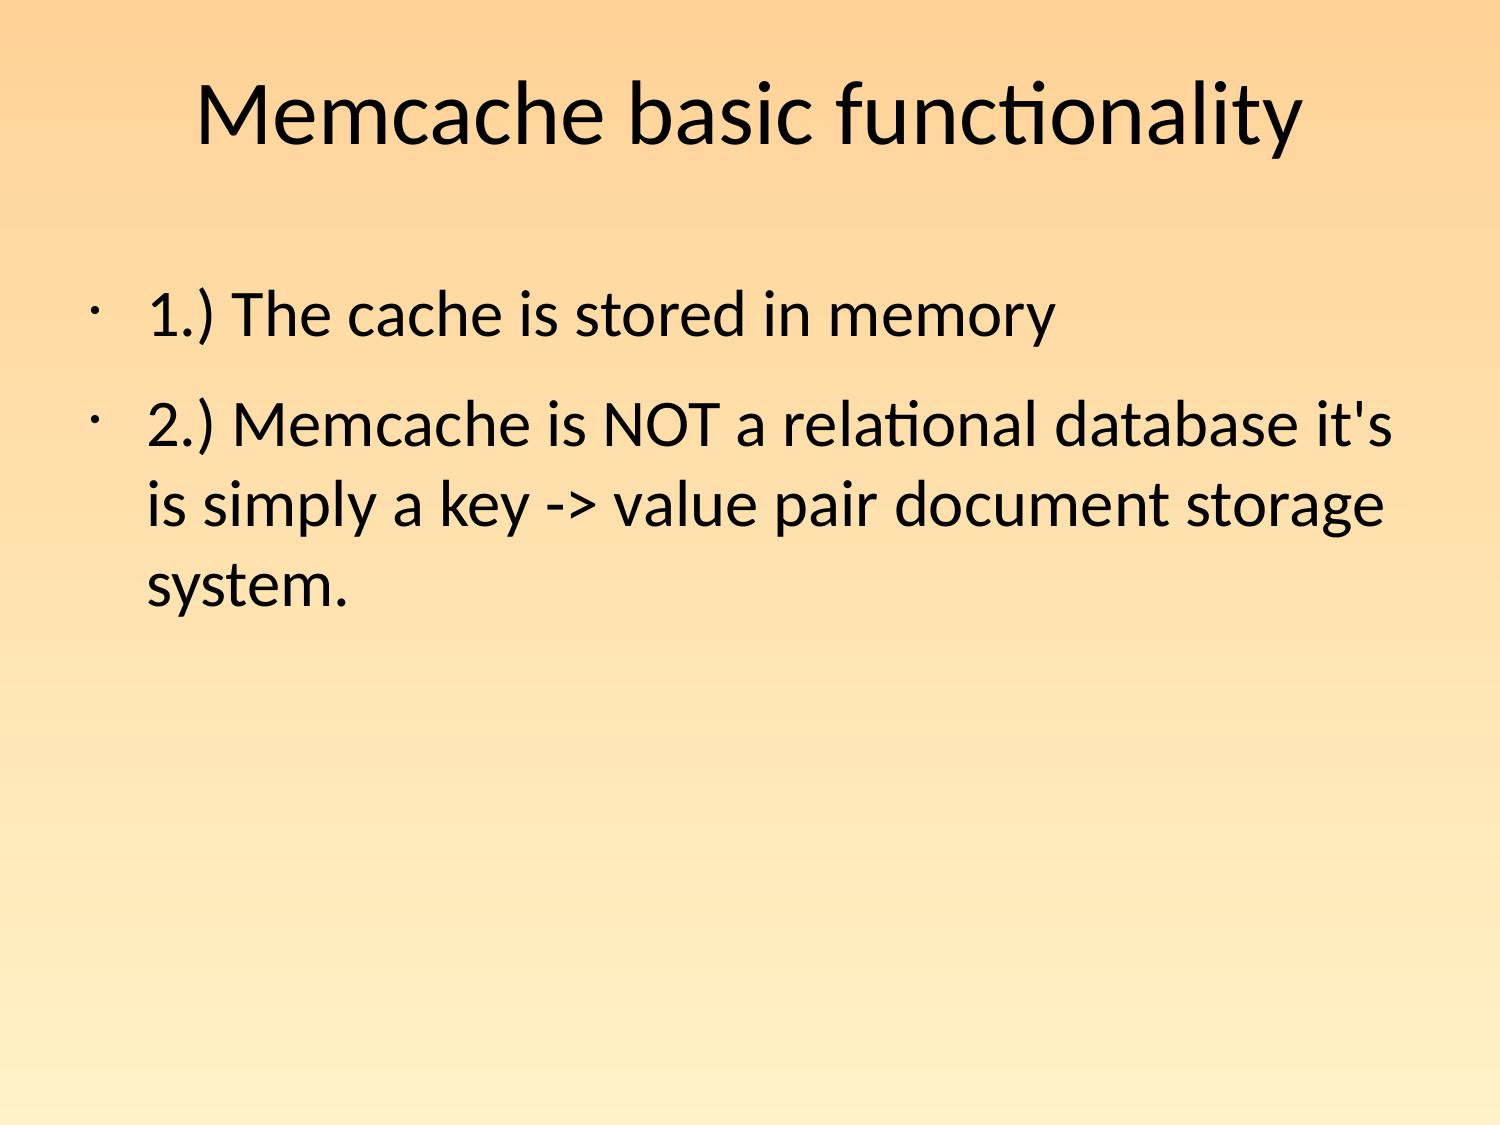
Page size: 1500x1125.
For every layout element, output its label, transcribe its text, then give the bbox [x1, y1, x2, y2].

list 1.) The cache is stored in memory 2.) Memcache is NOT a relational database it's is simply a key -> value pair document storage system. [75, 262, 1425, 1005]
title Memcache basic functionality [75, 45, 1425, 233]
